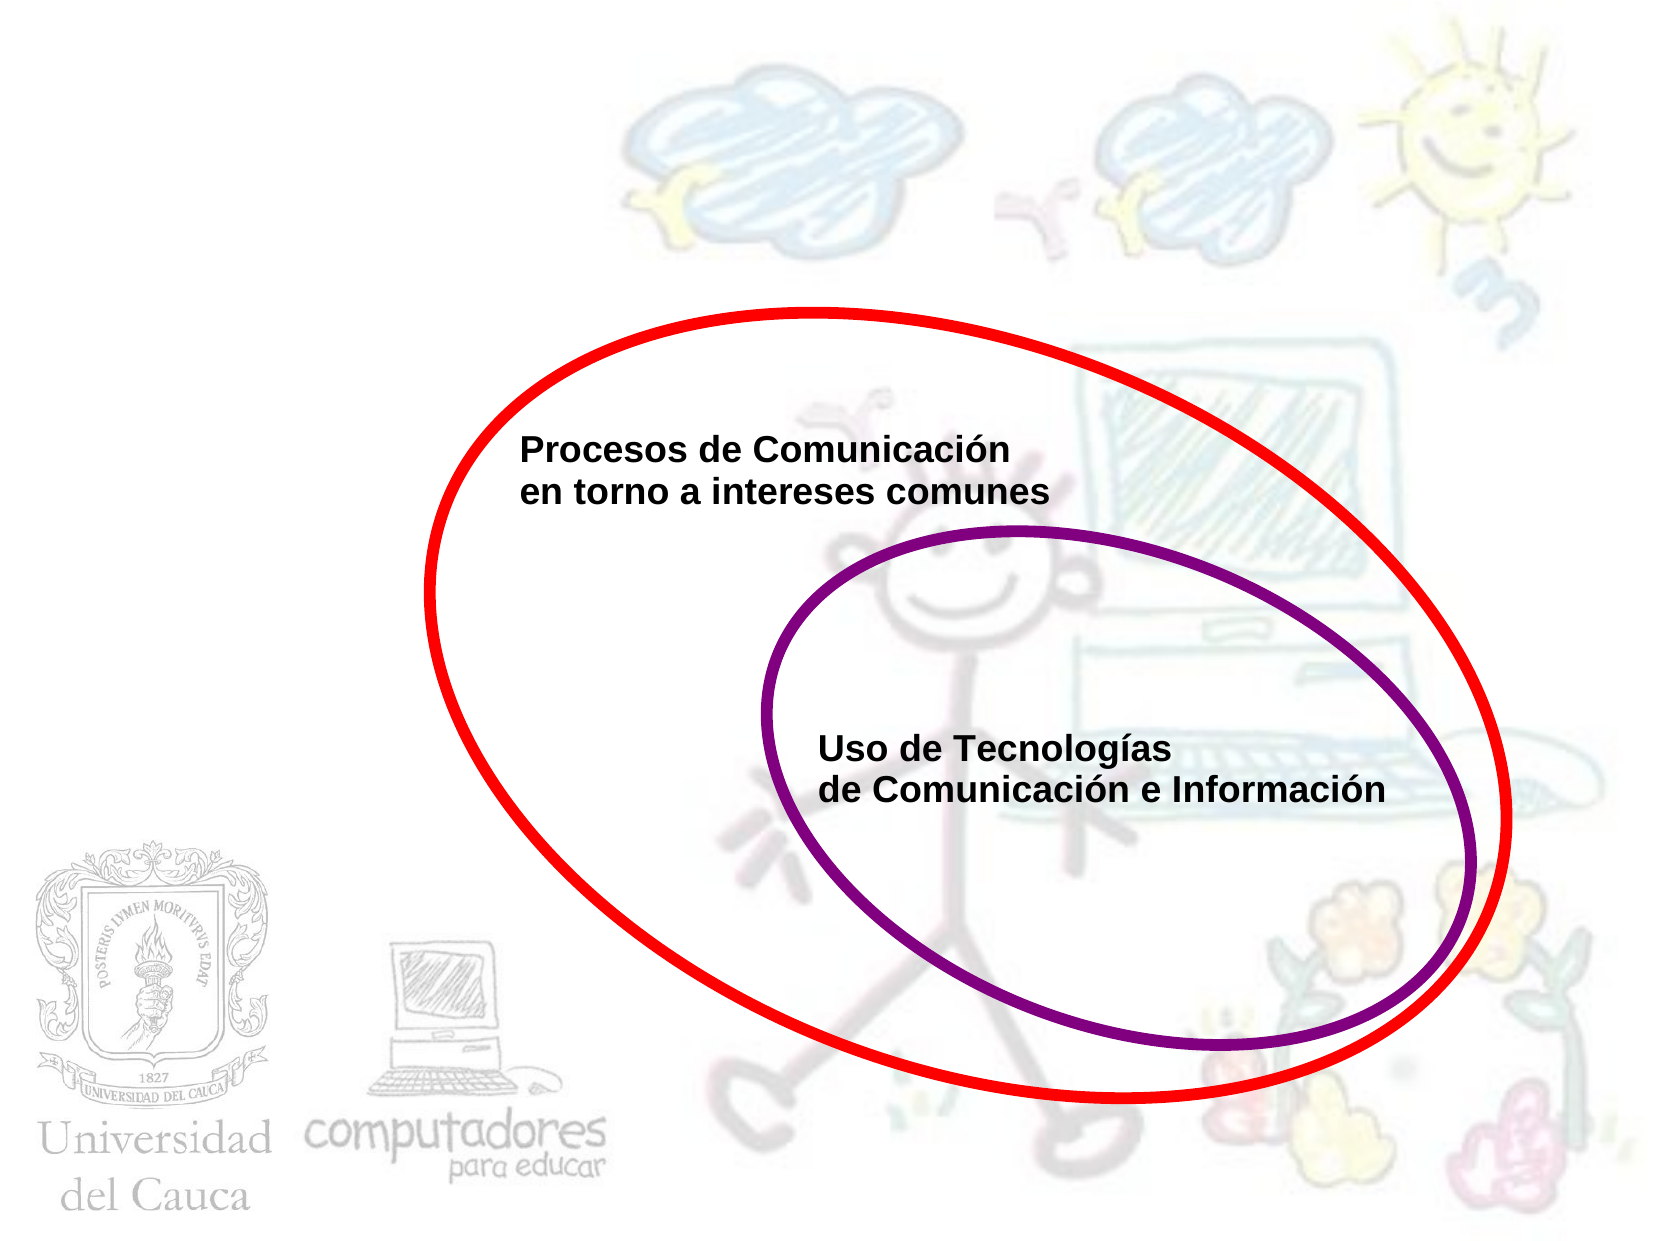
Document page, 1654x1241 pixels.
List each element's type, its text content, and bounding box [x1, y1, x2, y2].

text_box Procesos de Comunicación en torno a intereses comunes [504, 420, 1066, 523]
picture [580, 319, 1500, 1092]
picture [35, 839, 272, 1211]
text_box Uso de Tecnologías de Comunicación e Información [803, 719, 1403, 821]
picture [283, 1, 1648, 1241]
